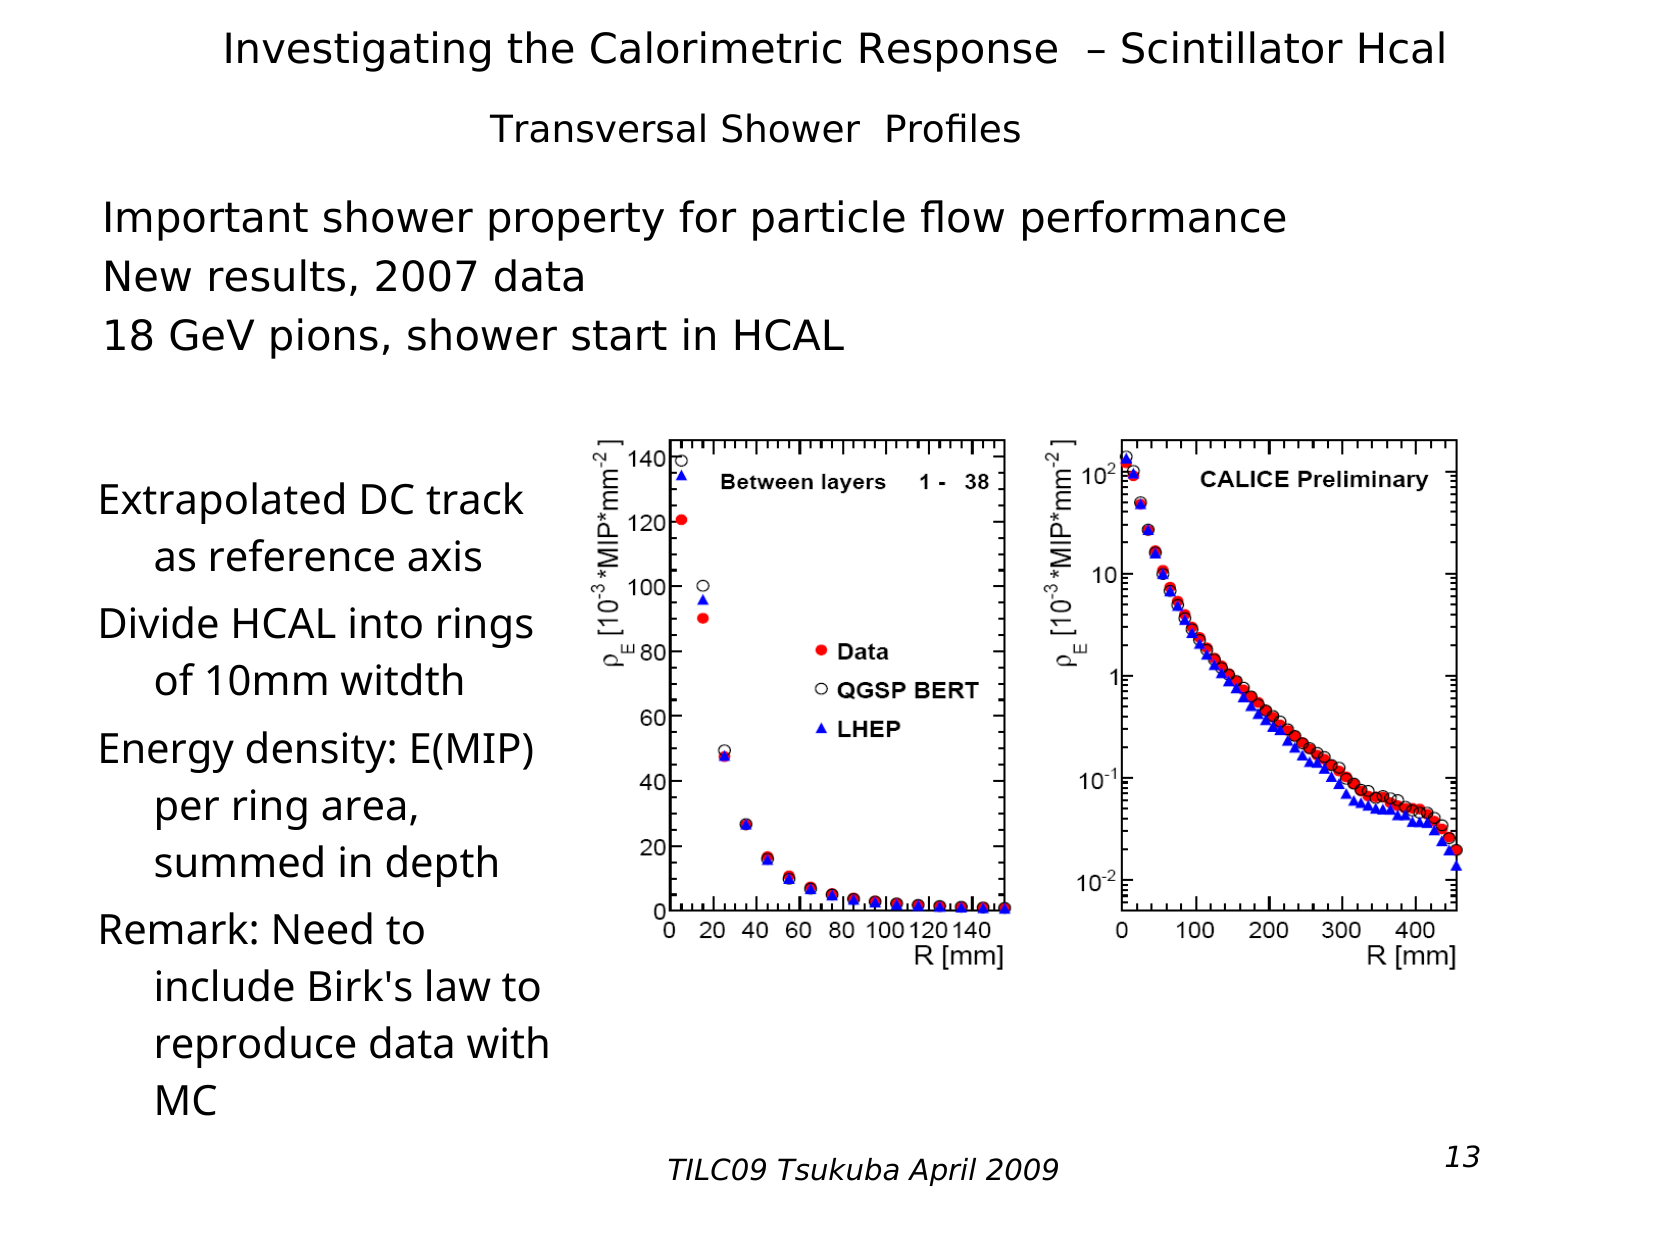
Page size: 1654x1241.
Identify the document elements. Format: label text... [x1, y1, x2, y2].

picture [584, 433, 1475, 984]
list Important shower property for particle flow performance New results, 2007 data 18 GeV pions, shower start in HCAL [69, 186, 1431, 374]
text_box Transversal Shower Profiles [475, 100, 1037, 160]
text_box Extrapolated DC track as reference axis Divide HCAL into rings of 10mm witdth Energy density: E(MIP) per ring area, summed in depth Remark: Need to include Birk's law to reproduce data with MC [82, 462, 584, 941]
text_box Investigating the Calorimetric Response – Scintillator Hcal [207, 17, 1462, 81]
